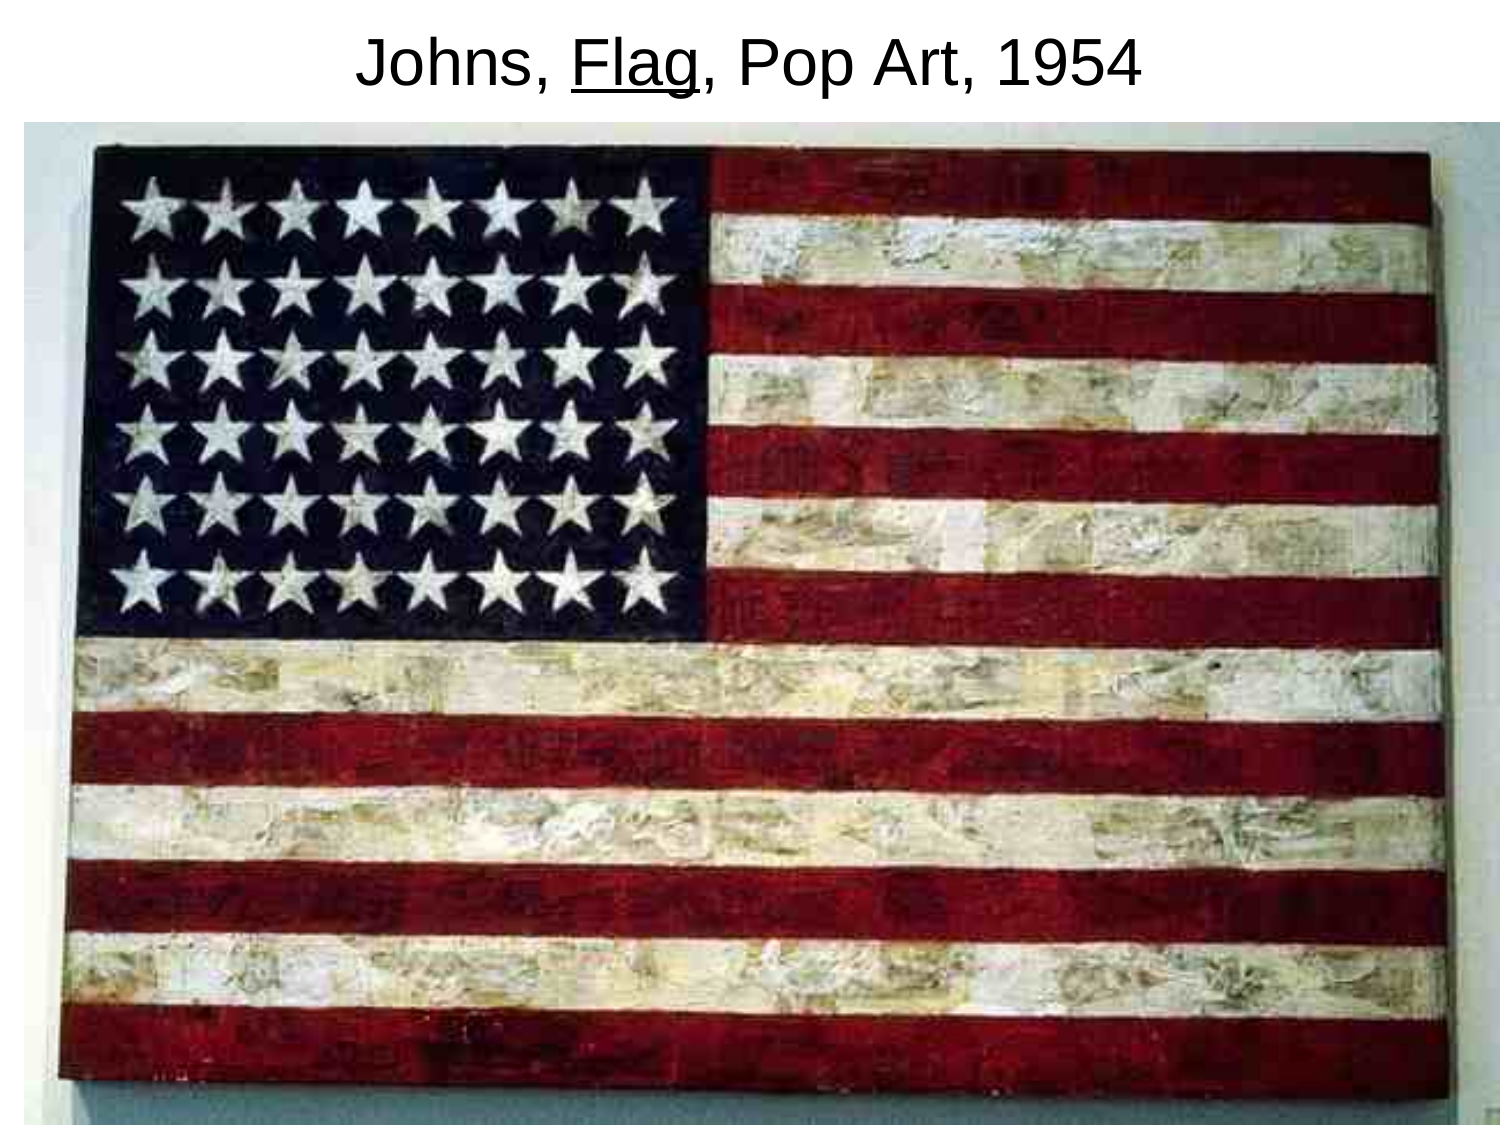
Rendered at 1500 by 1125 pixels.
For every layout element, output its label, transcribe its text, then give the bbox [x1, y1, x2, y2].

picture [24, 122, 1500, 1125]
title Johns, Flag, Pop Art, 1954 [0, 0, 1500, 126]
